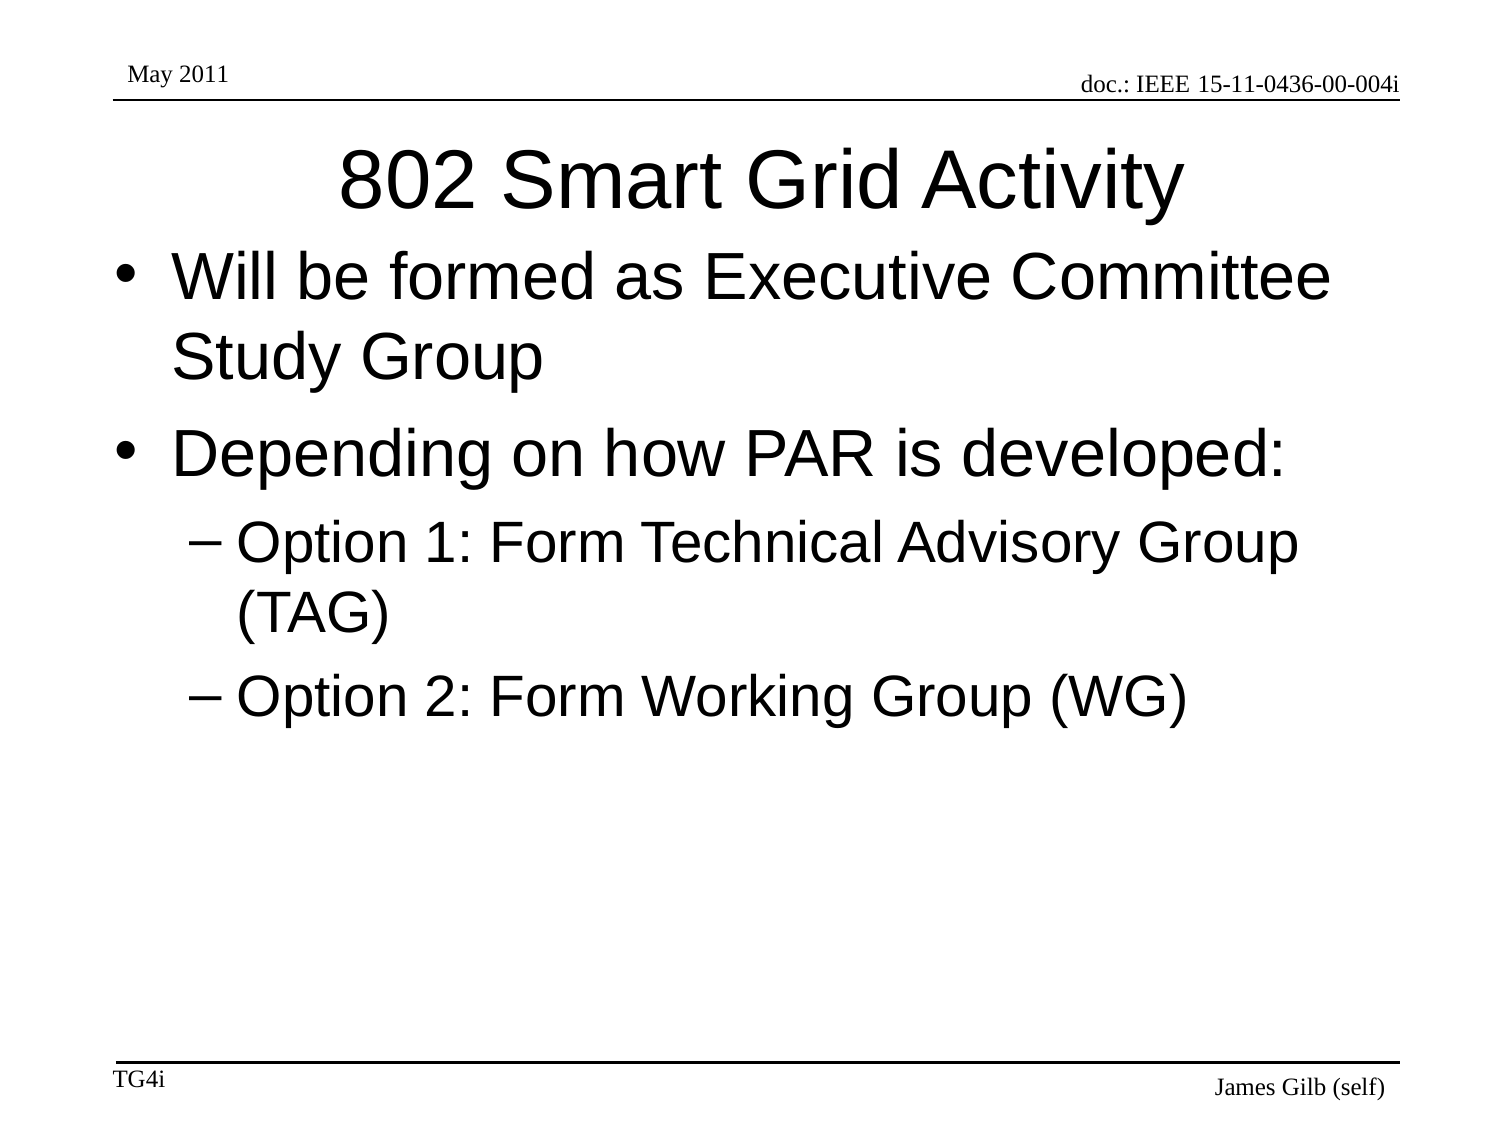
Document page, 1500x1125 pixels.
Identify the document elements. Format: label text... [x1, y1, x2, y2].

title 802 Smart Grid Activity [125, 112, 1401, 238]
list Will be formed as Executive Committee Study Group Depending on how PAR is developed: Option 1: Form Technical Advisory Group (TAG) Option 2: Form Working Group (WG) [99, 224, 1375, 968]
